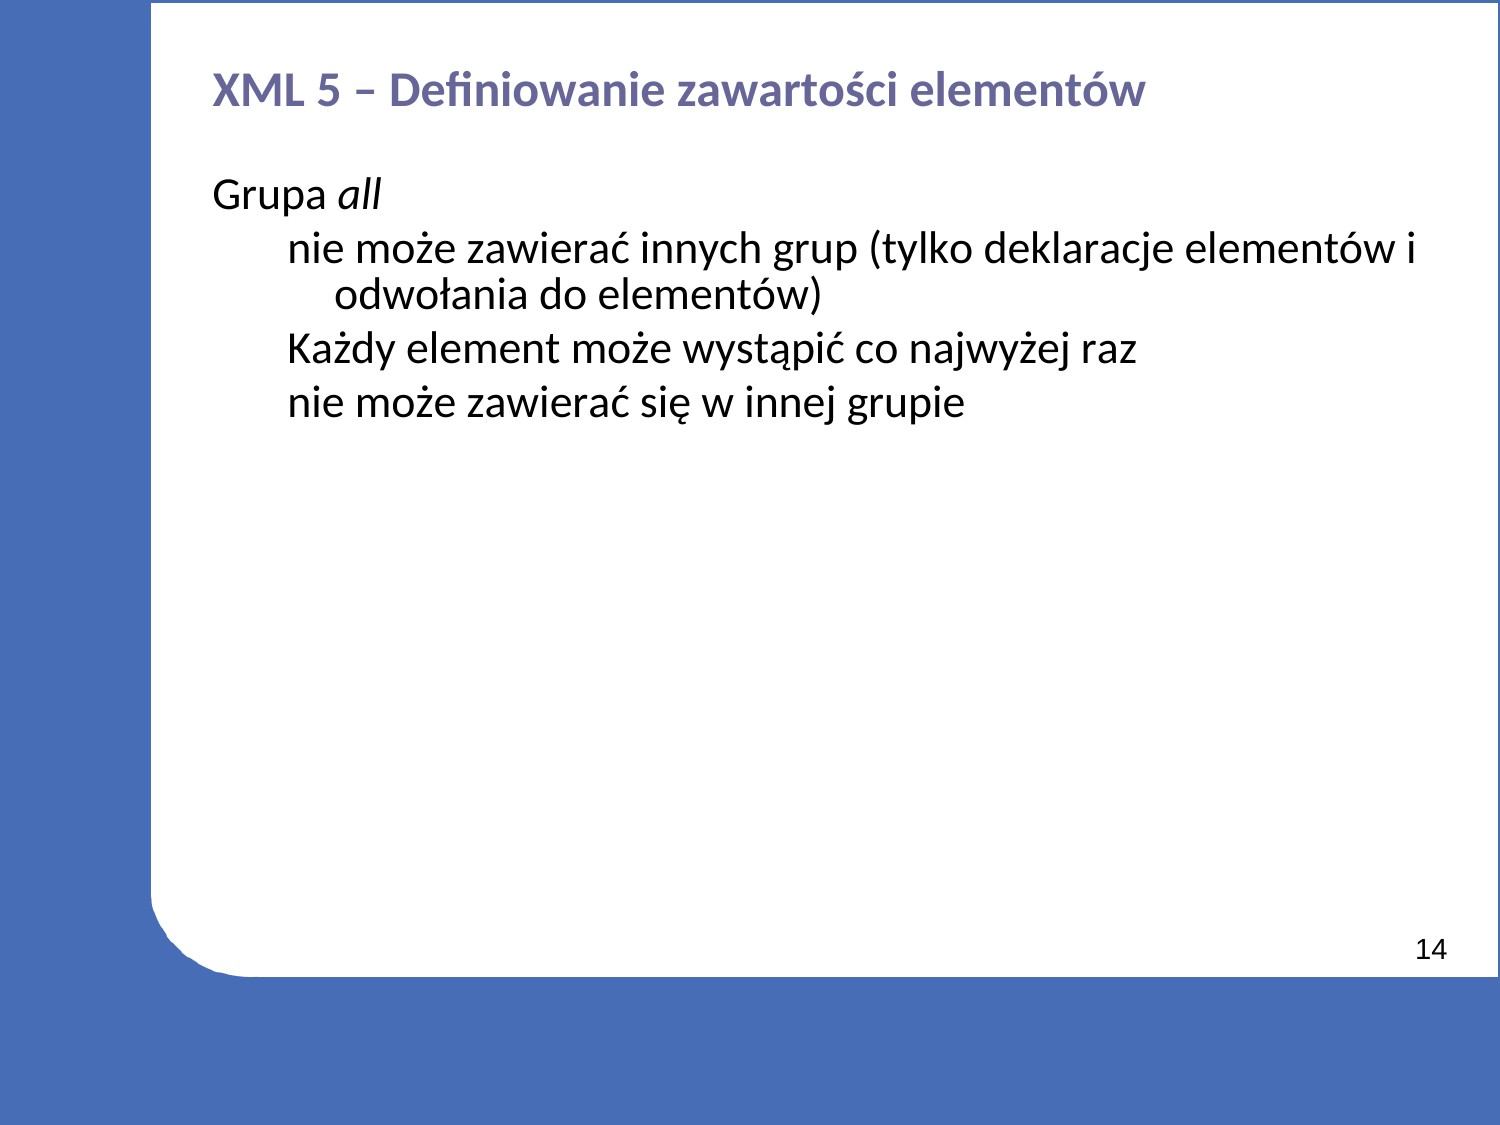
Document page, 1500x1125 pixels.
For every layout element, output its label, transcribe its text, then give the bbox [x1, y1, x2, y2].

picture [0, 0, 1500, 1125]
list Grupa all nie może zawierać innych grup (tylko deklaracje elementów i odwołania do elementów) Każdy element może wystąpić co najwyżej raz nie może zawierać się w innej grupie [212, 174, 1448, 911]
title XML 5 – Definiowanie zawartości elementów [212, 24, 1447, 164]
